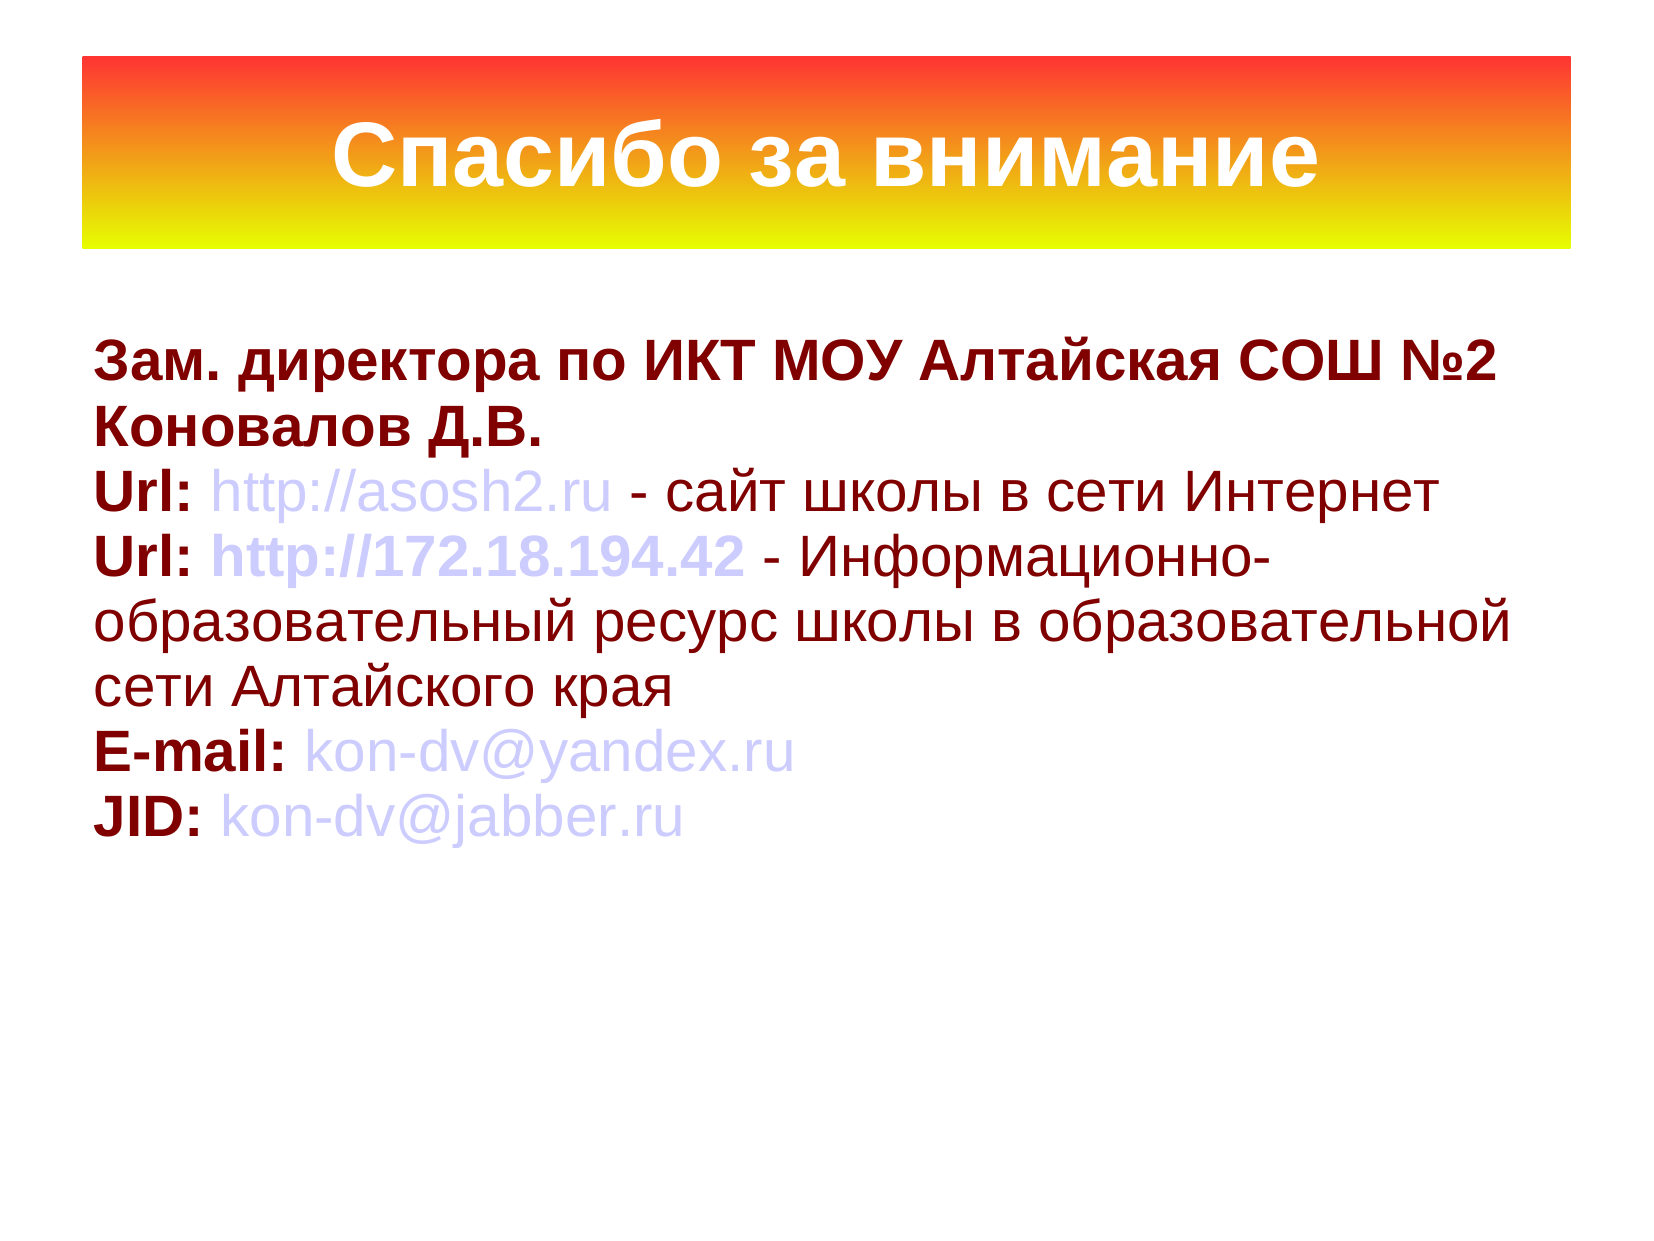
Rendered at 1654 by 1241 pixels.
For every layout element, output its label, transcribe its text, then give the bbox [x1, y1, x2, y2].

text_box Зам. директора по ИКТ МОУ Алтайская СОШ №2 Коновалов Д.В. Url: http://asosh2.ru - сайт школы в сети Интернет Url: http://172.18.194.42 - Информационно-образовательный ресурс школы в образовательной сети Алтайского края E-mail: kon-dv@yandex.ru JID: kon-dv@jabber.ru [79, 317, 1625, 918]
title Спасибо за внимание [82, 56, 1571, 249]
